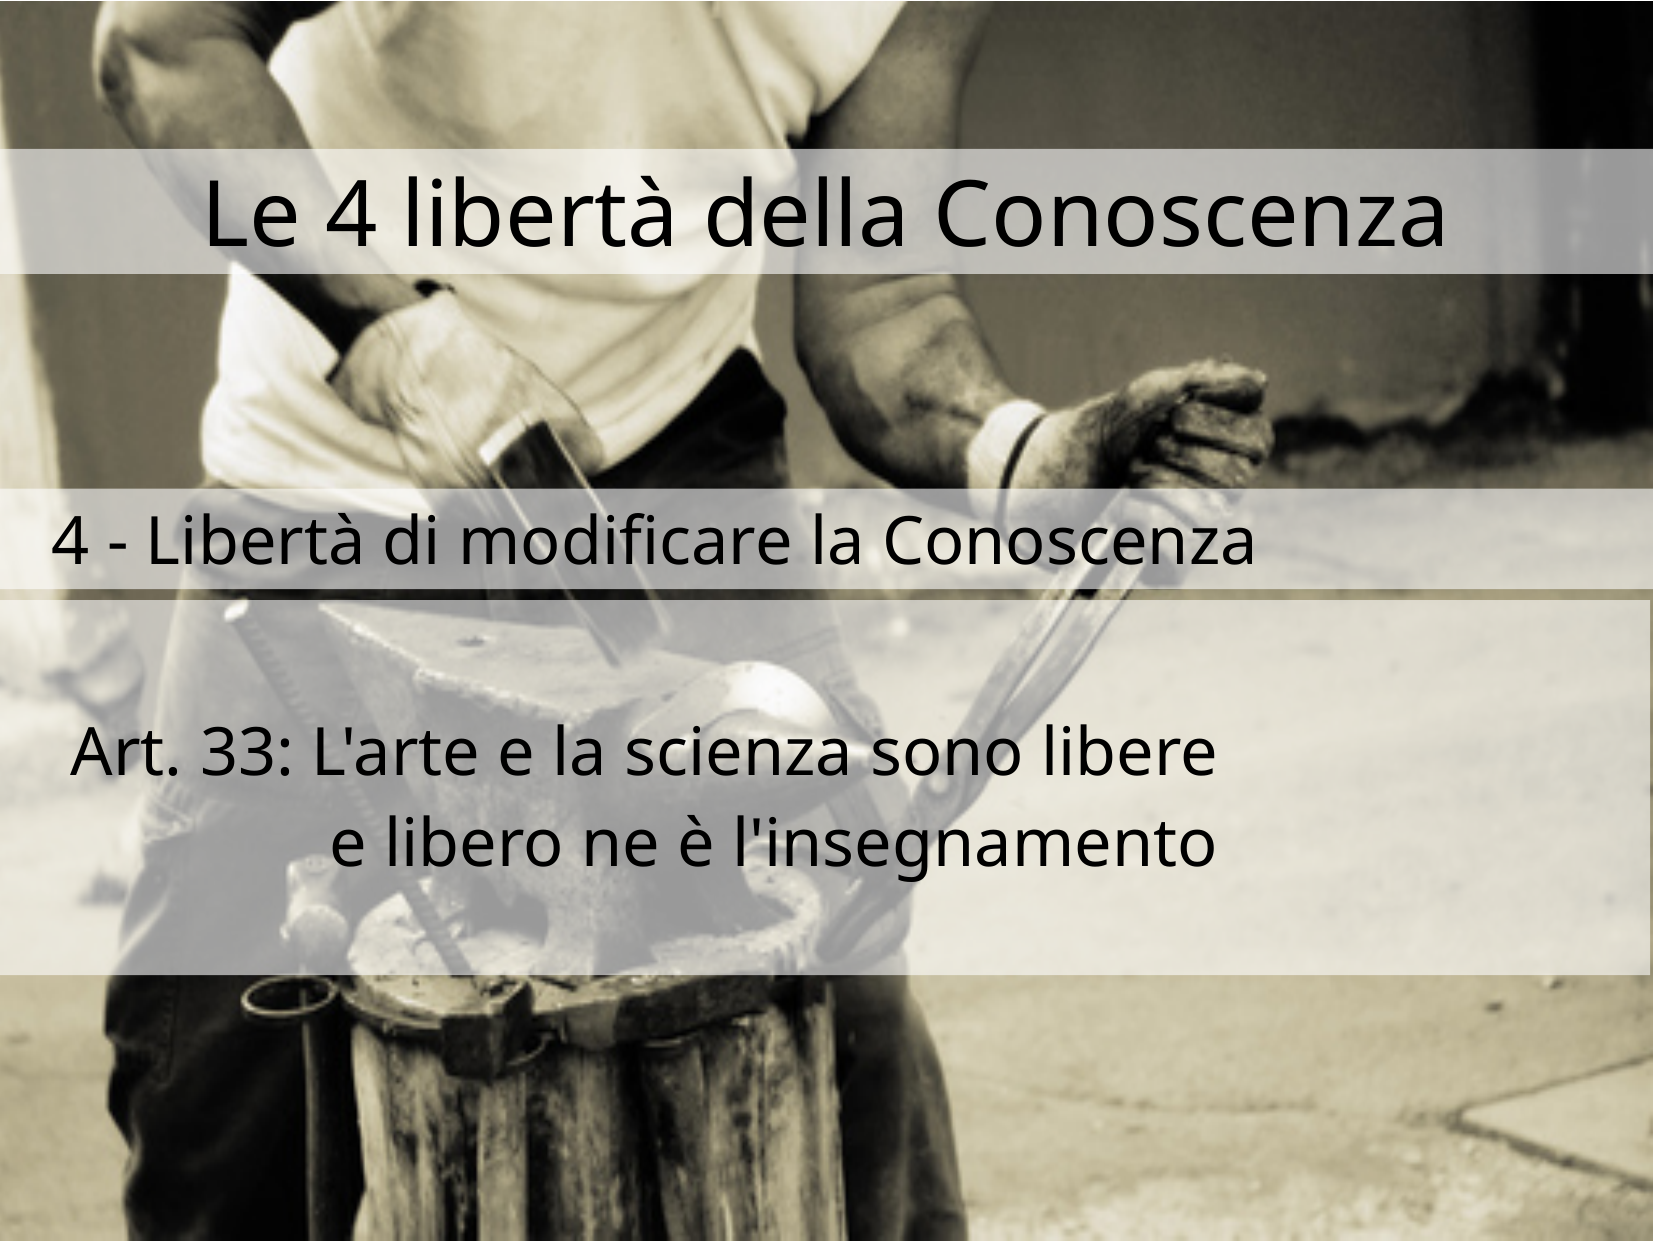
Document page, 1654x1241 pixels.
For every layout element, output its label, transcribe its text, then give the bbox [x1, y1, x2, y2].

title Le 4 libertà della Conoscenza [0, 159, 1653, 263]
list Art. 33: L'arte e la scienza sono libere e libero ne è l'insegnamento [0, 600, 1651, 976]
picture [0, 274, 1653, 488]
picture [0, 590, 1653, 1241]
title 4 - Libertà di modificare la Conoscenza [0, 488, 1653, 590]
picture [0, 1, 1653, 148]
